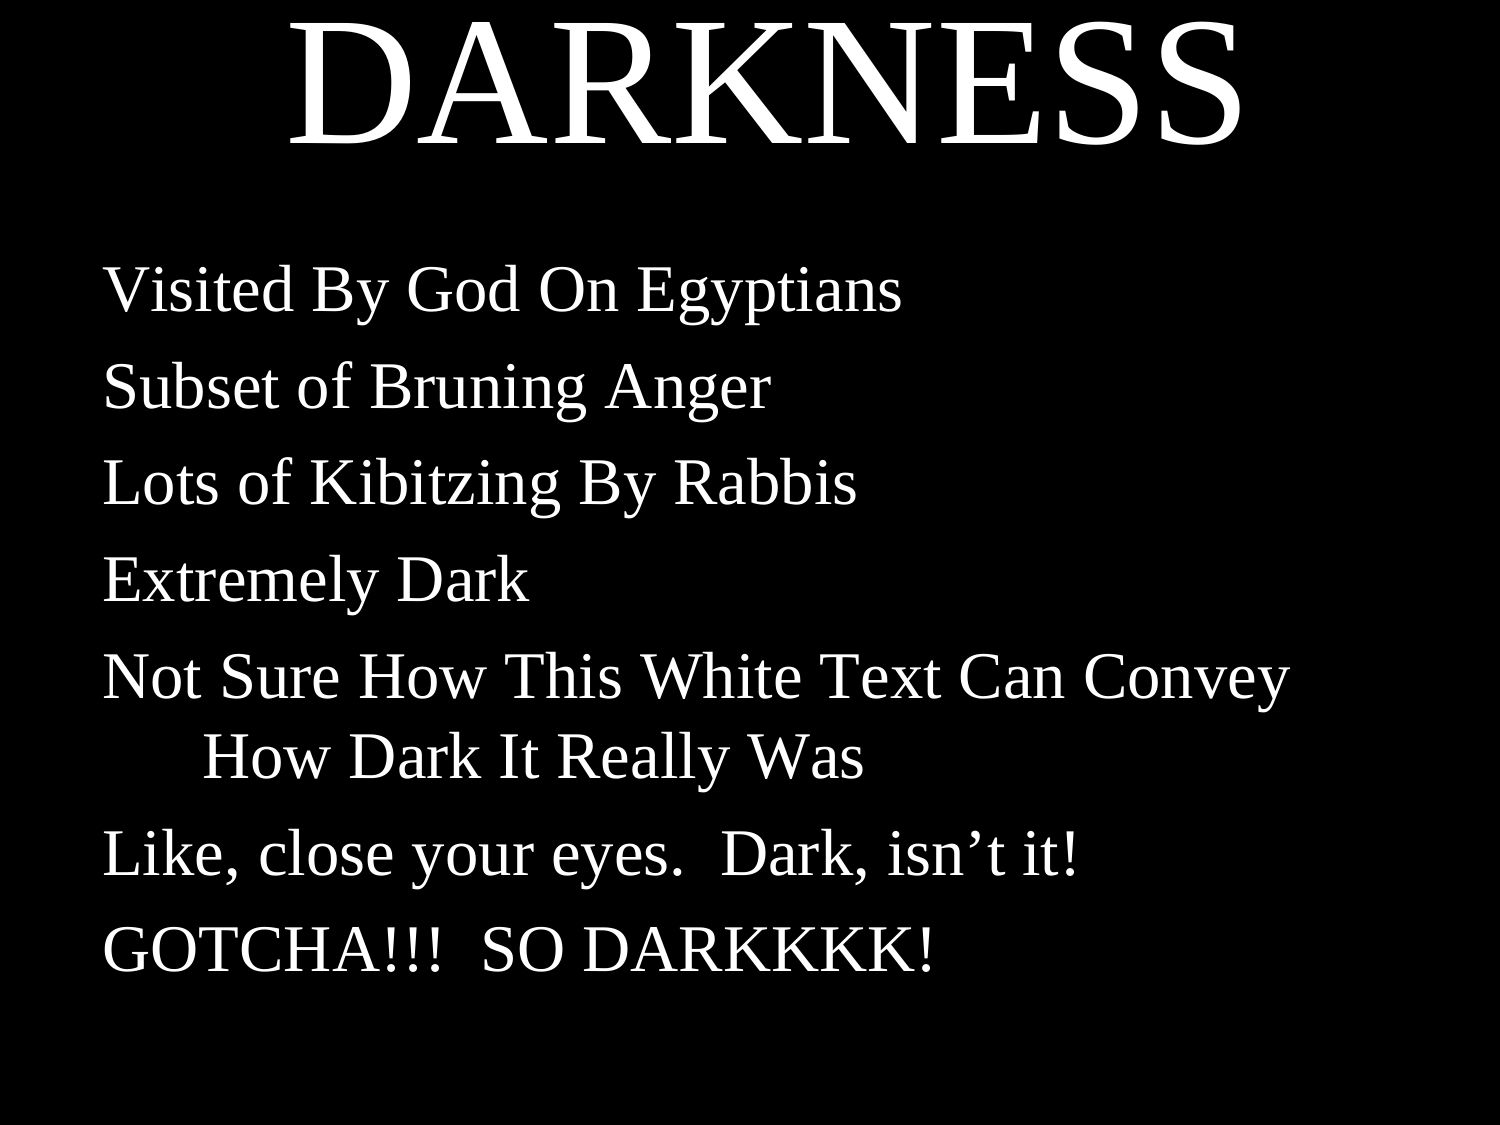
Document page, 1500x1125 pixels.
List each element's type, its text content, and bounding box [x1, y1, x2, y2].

title DARKNESS [249, 0, 1288, 237]
text_box Visited By God On Egyptians Subset of Bruning Anger Lots of Kibitzing By Rabbis Extremely Dark Not Sure How This White Text Can Convey How Dark It Really Was Like, close your eyes. Dark, isn’t it! GOTCHA!!! SO DARKKKK! [87, 237, 1438, 980]
